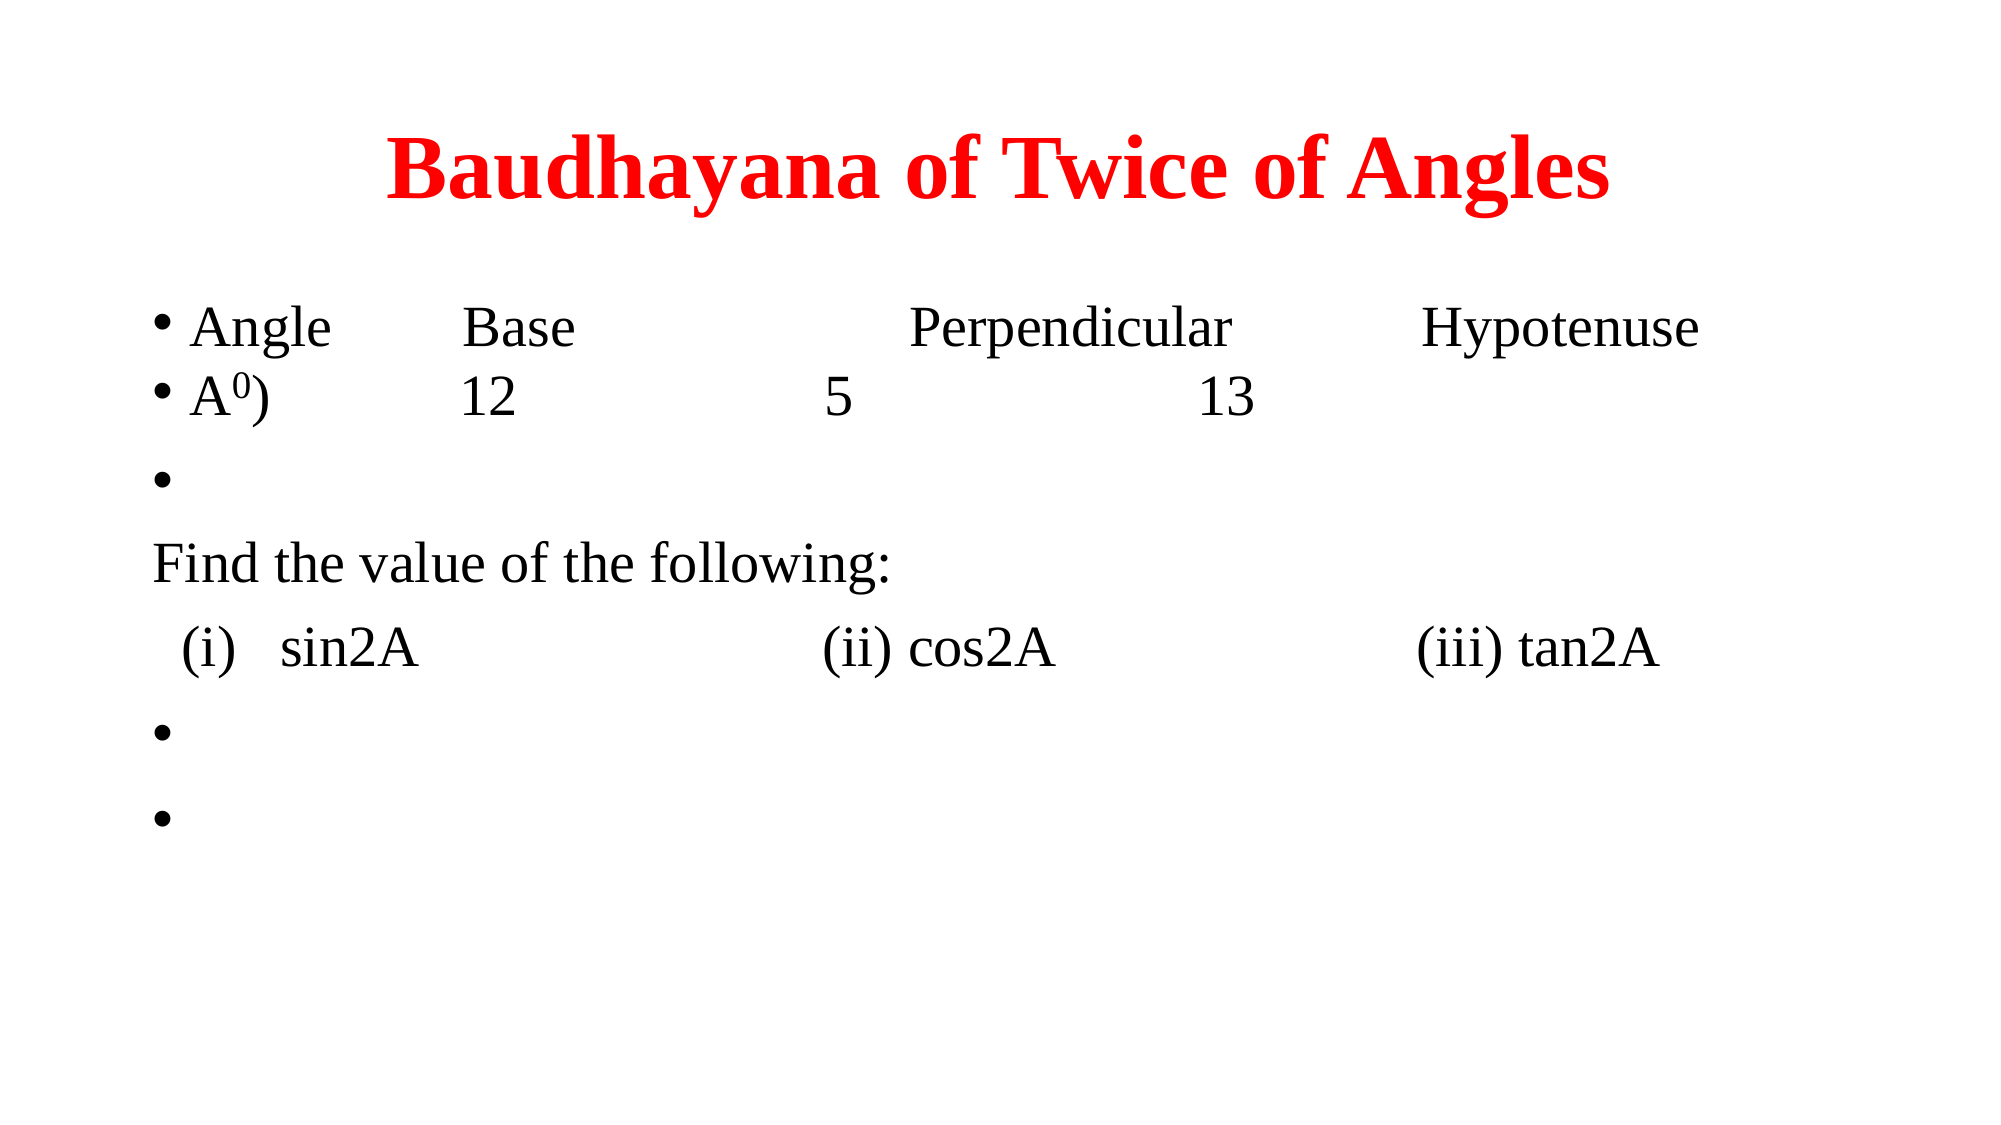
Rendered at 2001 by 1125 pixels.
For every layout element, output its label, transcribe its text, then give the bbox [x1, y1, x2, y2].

title Baudhayana of Twice of Angles [137, 59, 1863, 278]
list Angle Base Perpendicular Hypotenuse A0) 12 5 13 Find the value of the following: (i) sin2A (ii) cos2A (iii) tan2A [137, 299, 1863, 1014]
